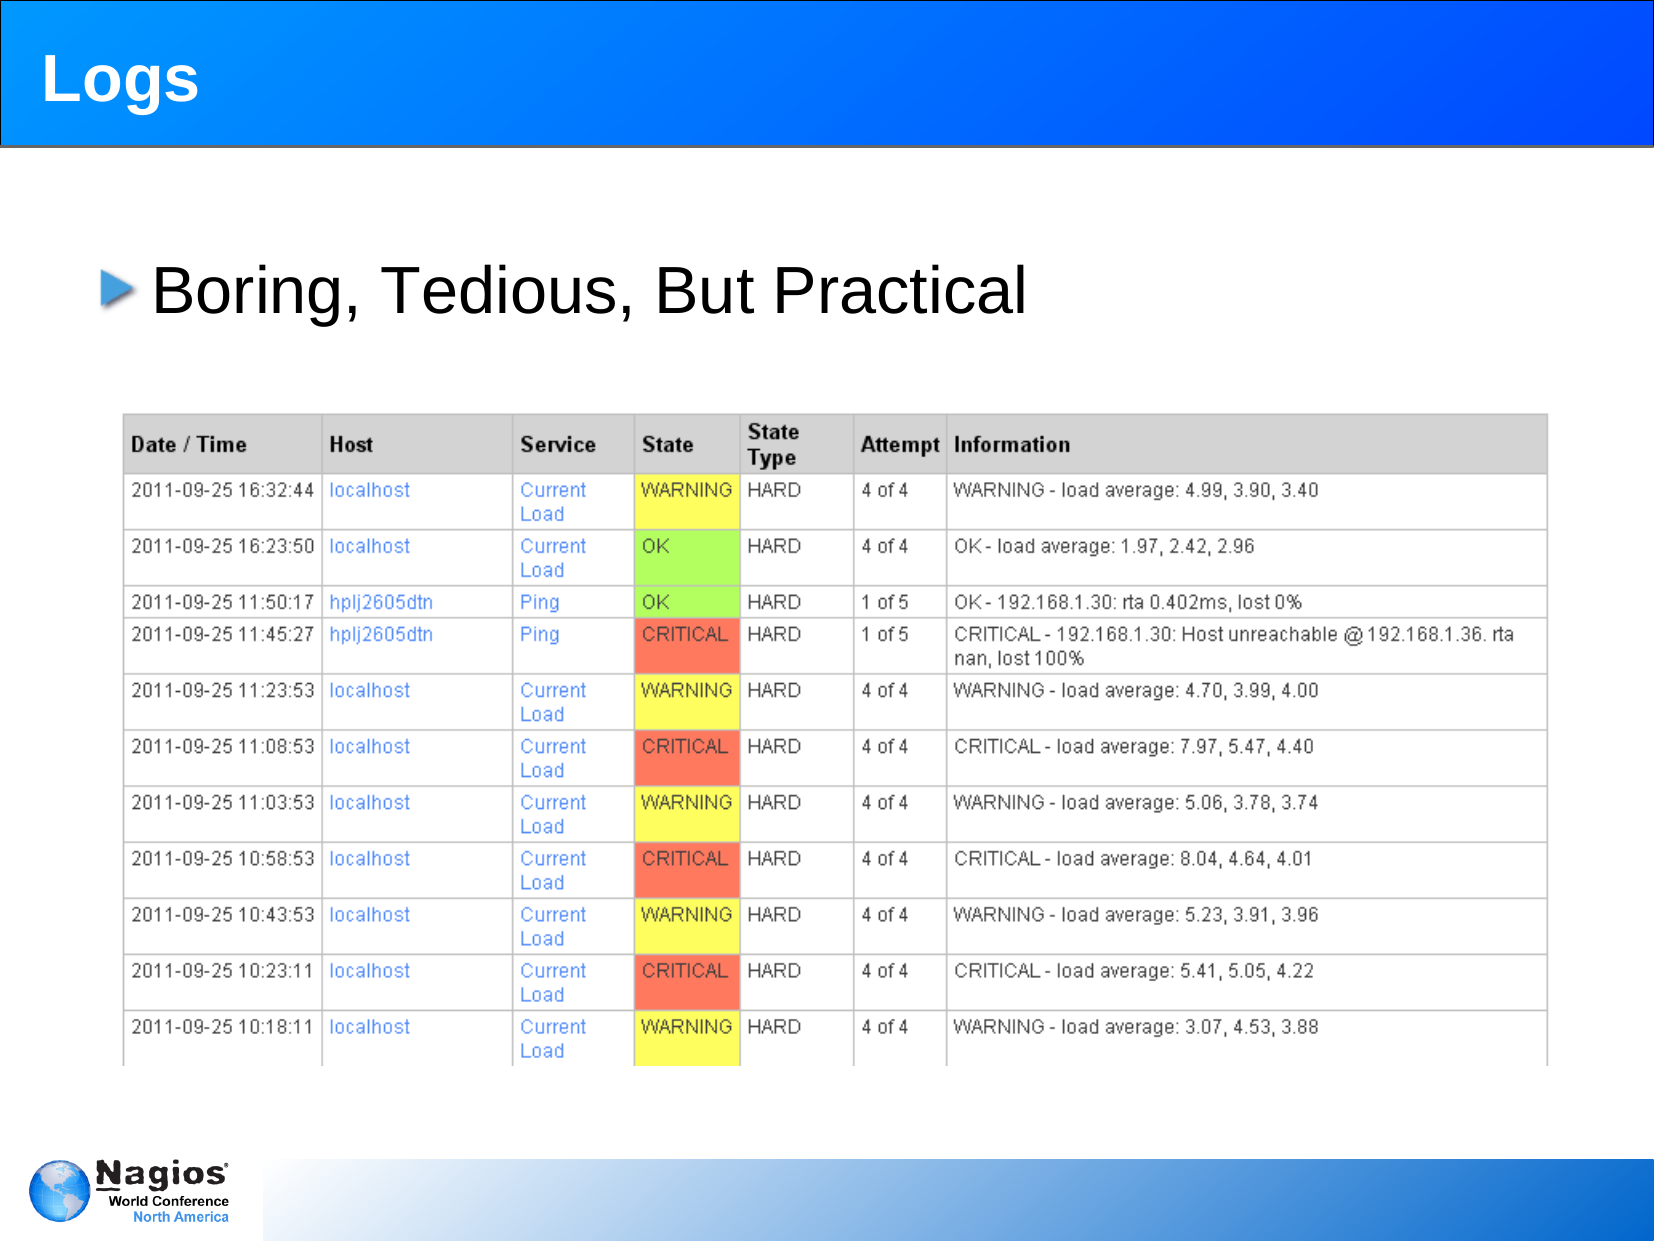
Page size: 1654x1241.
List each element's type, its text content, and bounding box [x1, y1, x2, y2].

list Boring, Tedious, But Practical [80, 253, 1569, 1058]
picture [29, 1159, 229, 1235]
picture [115, 409, 1550, 1066]
title Logs [41, 36, 1248, 120]
